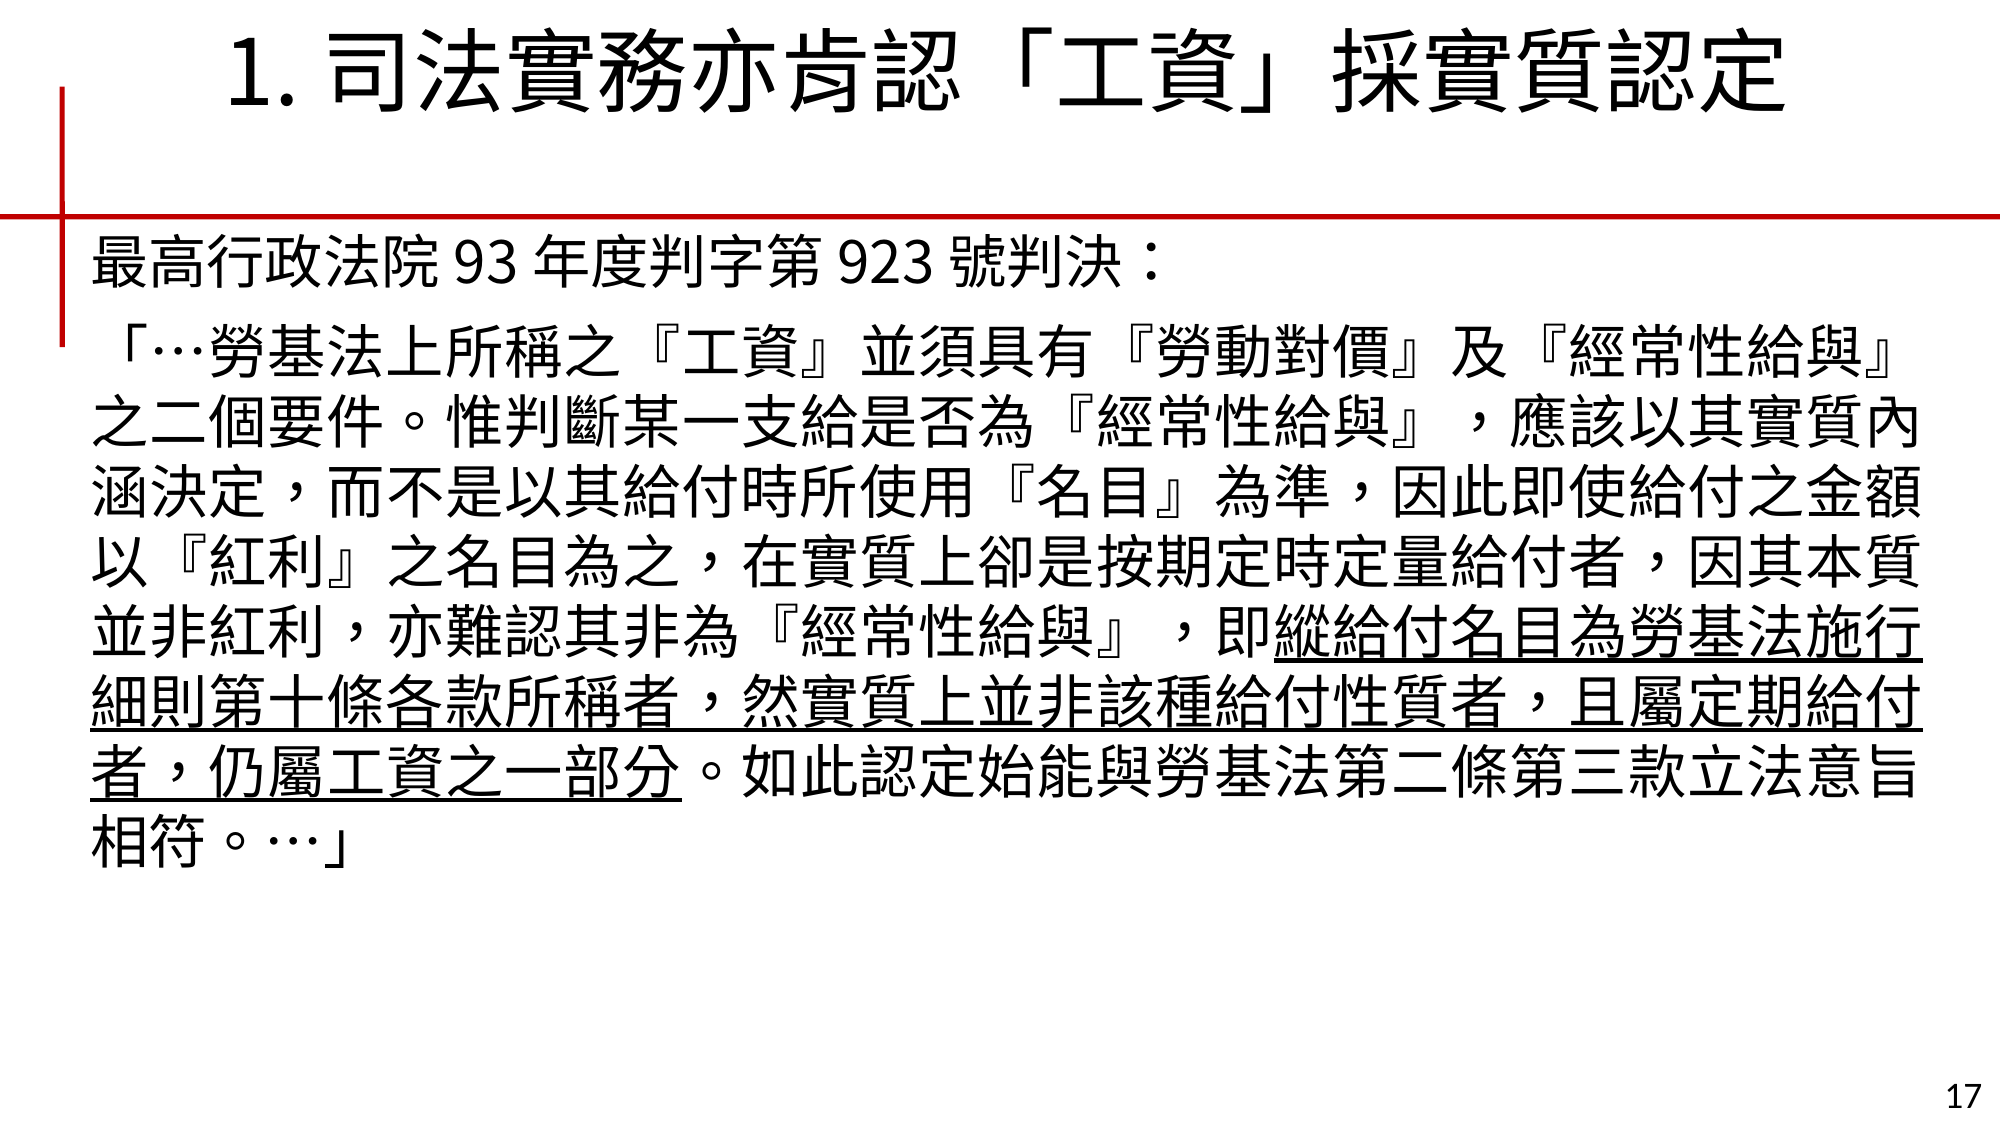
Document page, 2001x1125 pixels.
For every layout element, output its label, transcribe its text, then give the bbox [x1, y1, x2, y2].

list 最高行政法院93年度判字第923號判決： 「…勞基法上所稱之『工資』並須具有『勞動對價』及『經常性給與』之二個要件。惟判斷某一支給是否為『經常性給與』，應該以其實質內涵決定，而不是以其給付時所使用『名目』為準，因此即使給付之金額以『紅利』之名目為之，在實質上卻是按期定時定量給付者，因其本質並非紅利，亦難認其非為『經常性給與』，即縱給付名目為勞基法施行細則第十條各款所稱者，然實質上並非該種給付性質者，且屬定期給付者，仍屬工資之一部分。如此認定始能與勞基法第二條第三款立法意旨相符。…」 [75, 217, 1938, 1027]
slide_number <編號> [1701, 1063, 1998, 1118]
title 1.司法實務亦肯認「工資」採實質認定 [75, 6, 1938, 211]
